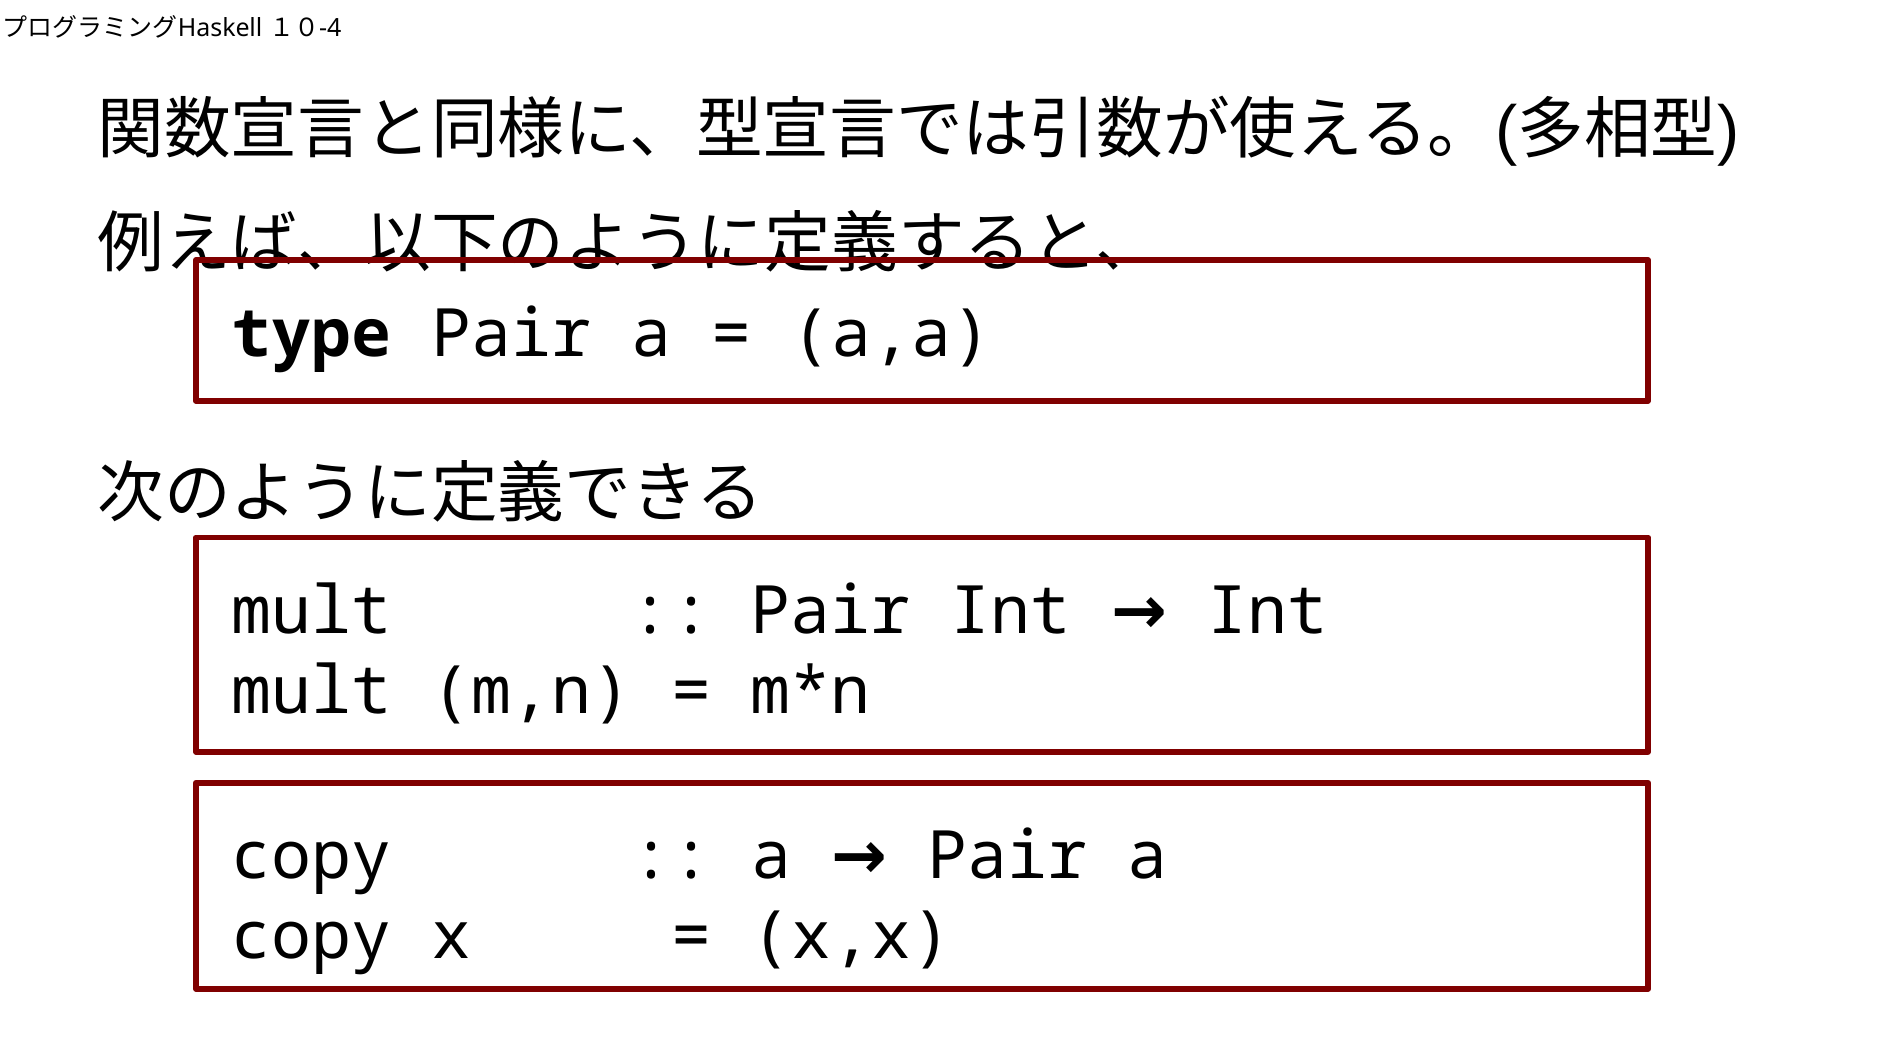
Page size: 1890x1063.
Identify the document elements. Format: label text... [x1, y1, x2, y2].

list 次のように定義できる [94, 435, 1796, 510]
text_box copy :: a → Pair a copy x = (x,x) [195, 782, 1649, 989]
text_box type Pair a = (a,a) [195, 260, 1649, 401]
list 関数宣言と同様に、型宣言では引数が使える。(多相型) 例えば、以下のように定義すると、 [94, 71, 1796, 229]
text_box mult :: Pair Int → Int mult (m,n) = m*n [195, 537, 1649, 752]
